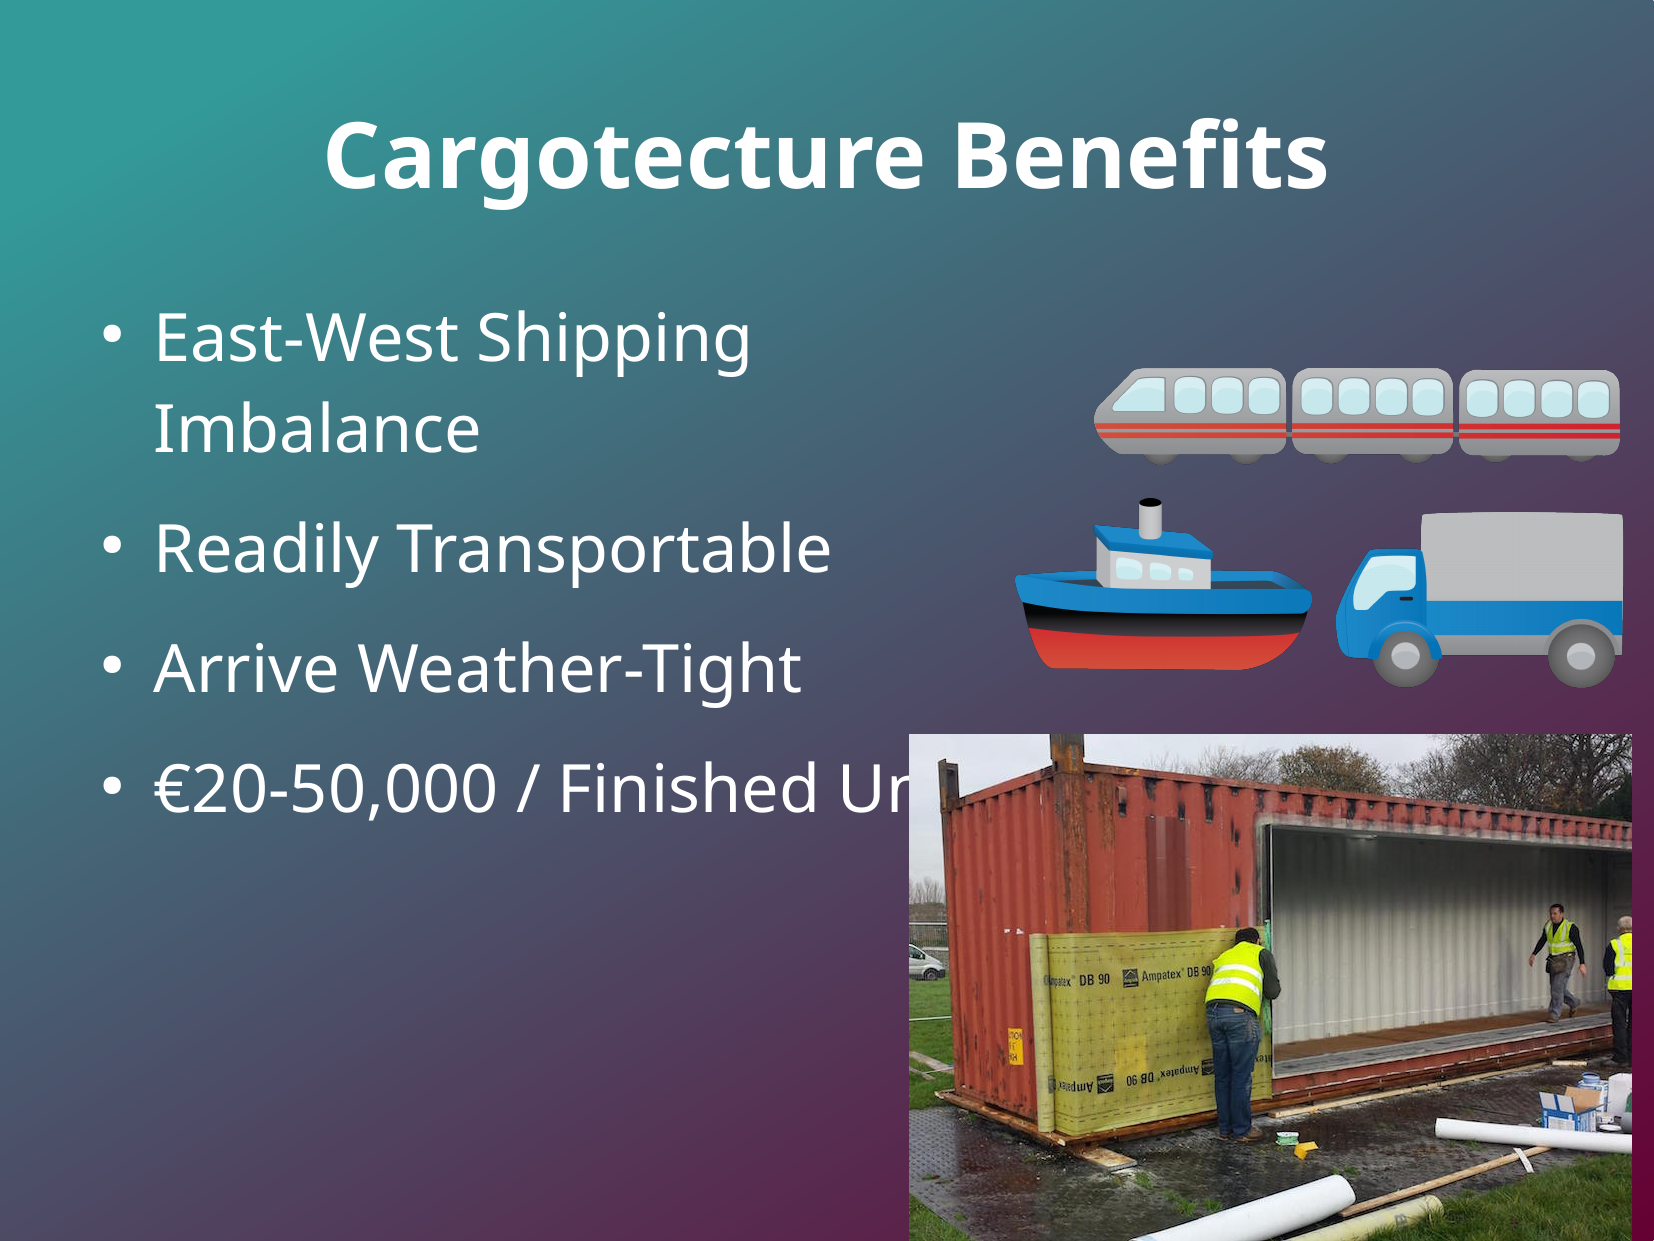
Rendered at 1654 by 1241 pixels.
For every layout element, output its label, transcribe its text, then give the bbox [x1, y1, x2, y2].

picture [1015, 498, 1312, 670]
picture [1094, 368, 1620, 465]
title Cargotecture Benefits [82, 49, 1571, 257]
list East-West Shipping Imbalance Readily Transportable Arrive Weather-Tight €20-50,000 / Finished Unit [82, 290, 1075, 1109]
picture [909, 734, 1632, 1241]
picture [1336, 512, 1633, 688]
